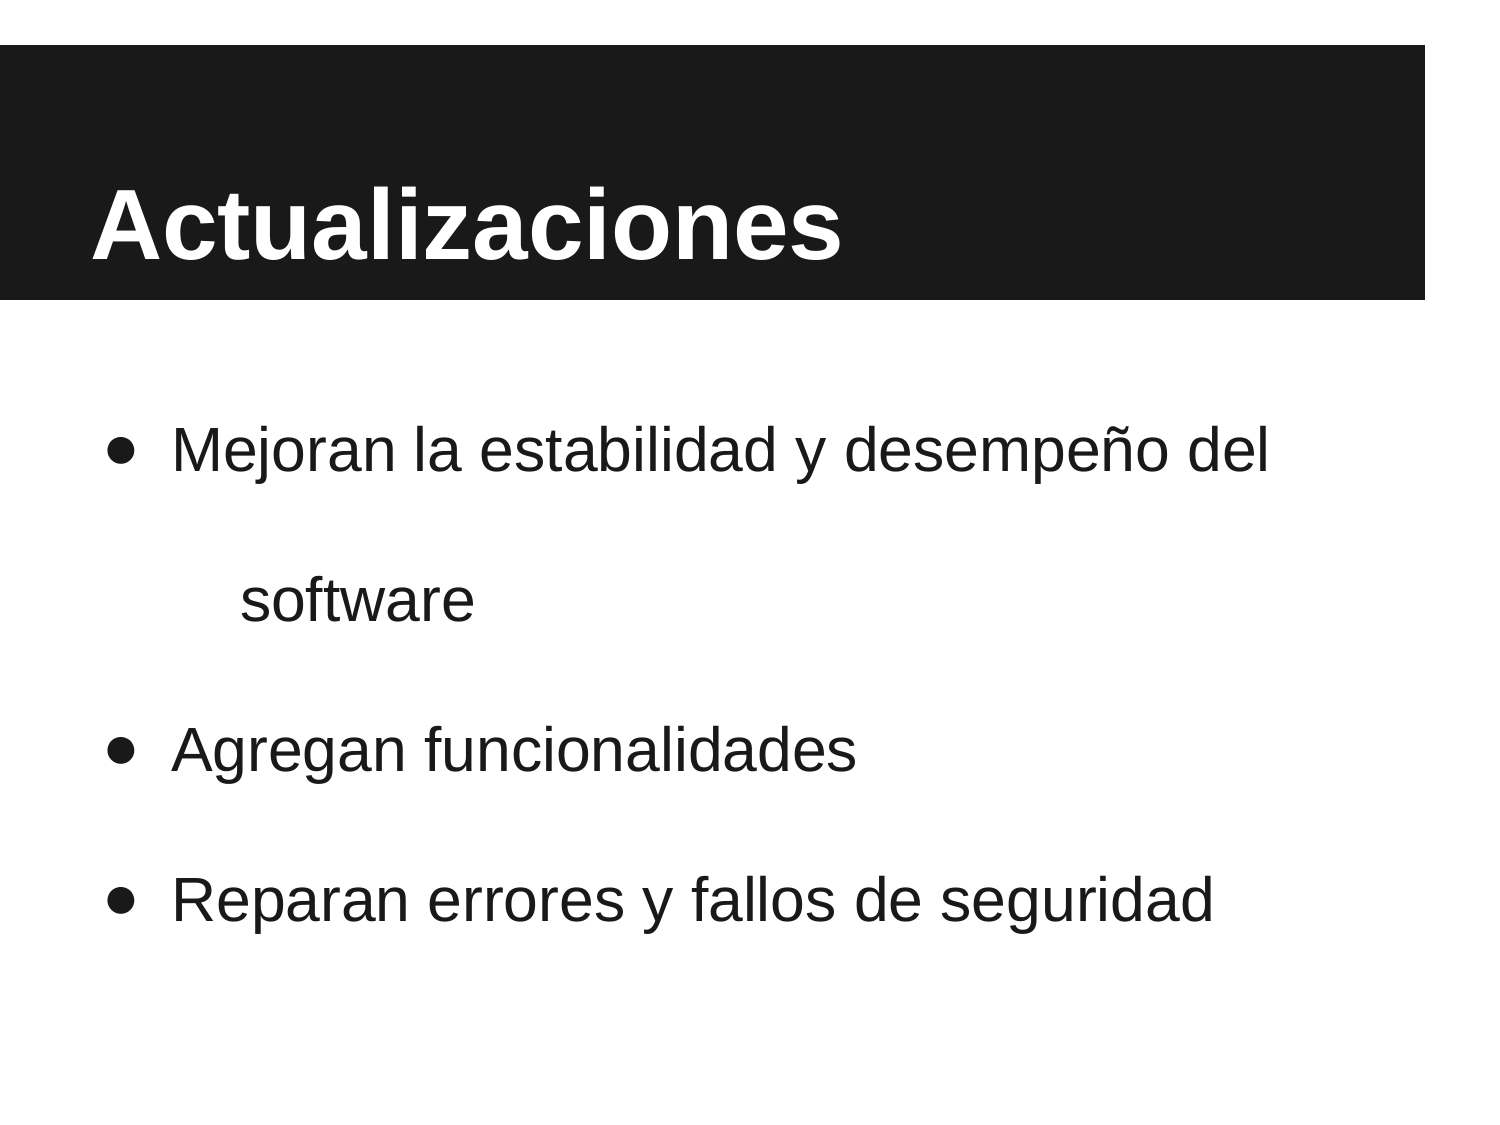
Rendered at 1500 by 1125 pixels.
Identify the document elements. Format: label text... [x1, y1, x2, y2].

list Mejoran la estabilidad y desempeño del software Agregan funcionalidades Reparan errores y fallos de seguridad [75, 319, 1426, 1078]
title Actualizaciones [75, 45, 1426, 295]
